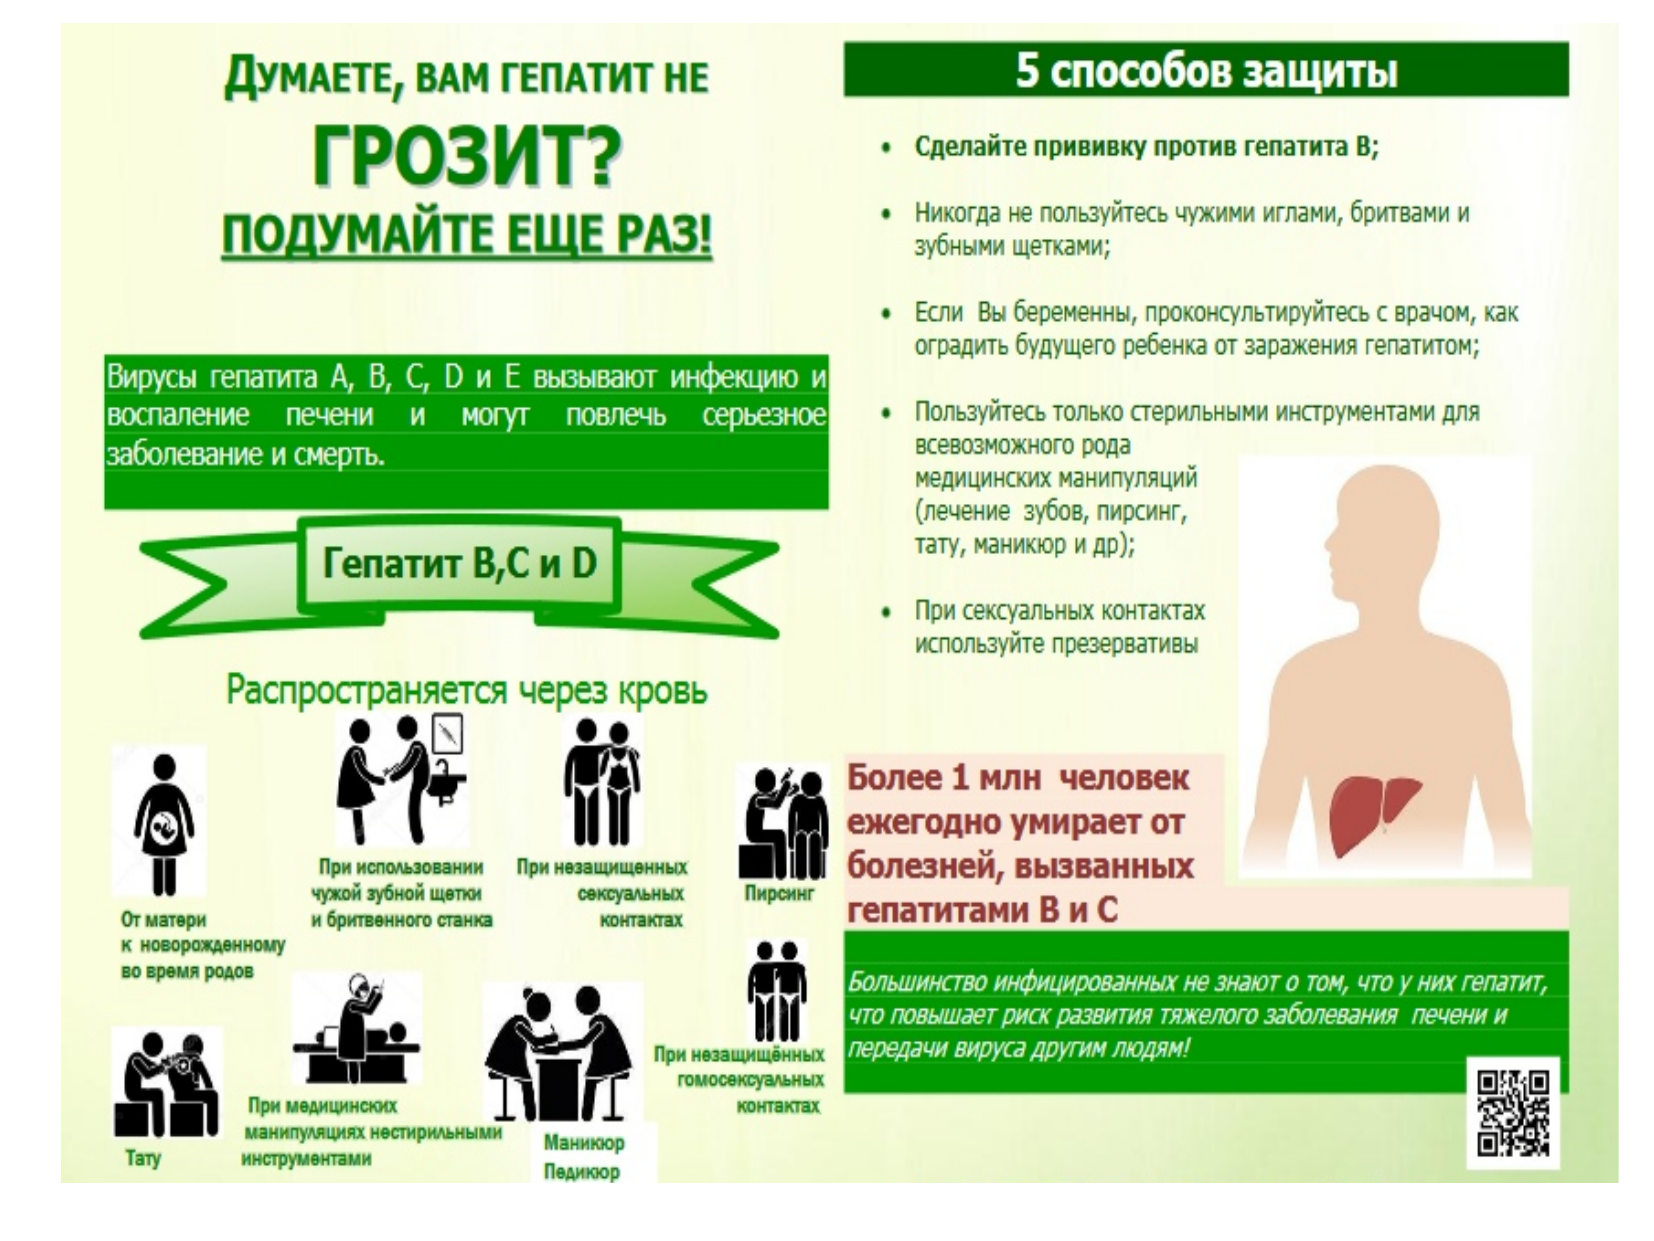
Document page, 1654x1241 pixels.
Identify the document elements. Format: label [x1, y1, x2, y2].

picture [61, 23, 1619, 1183]
